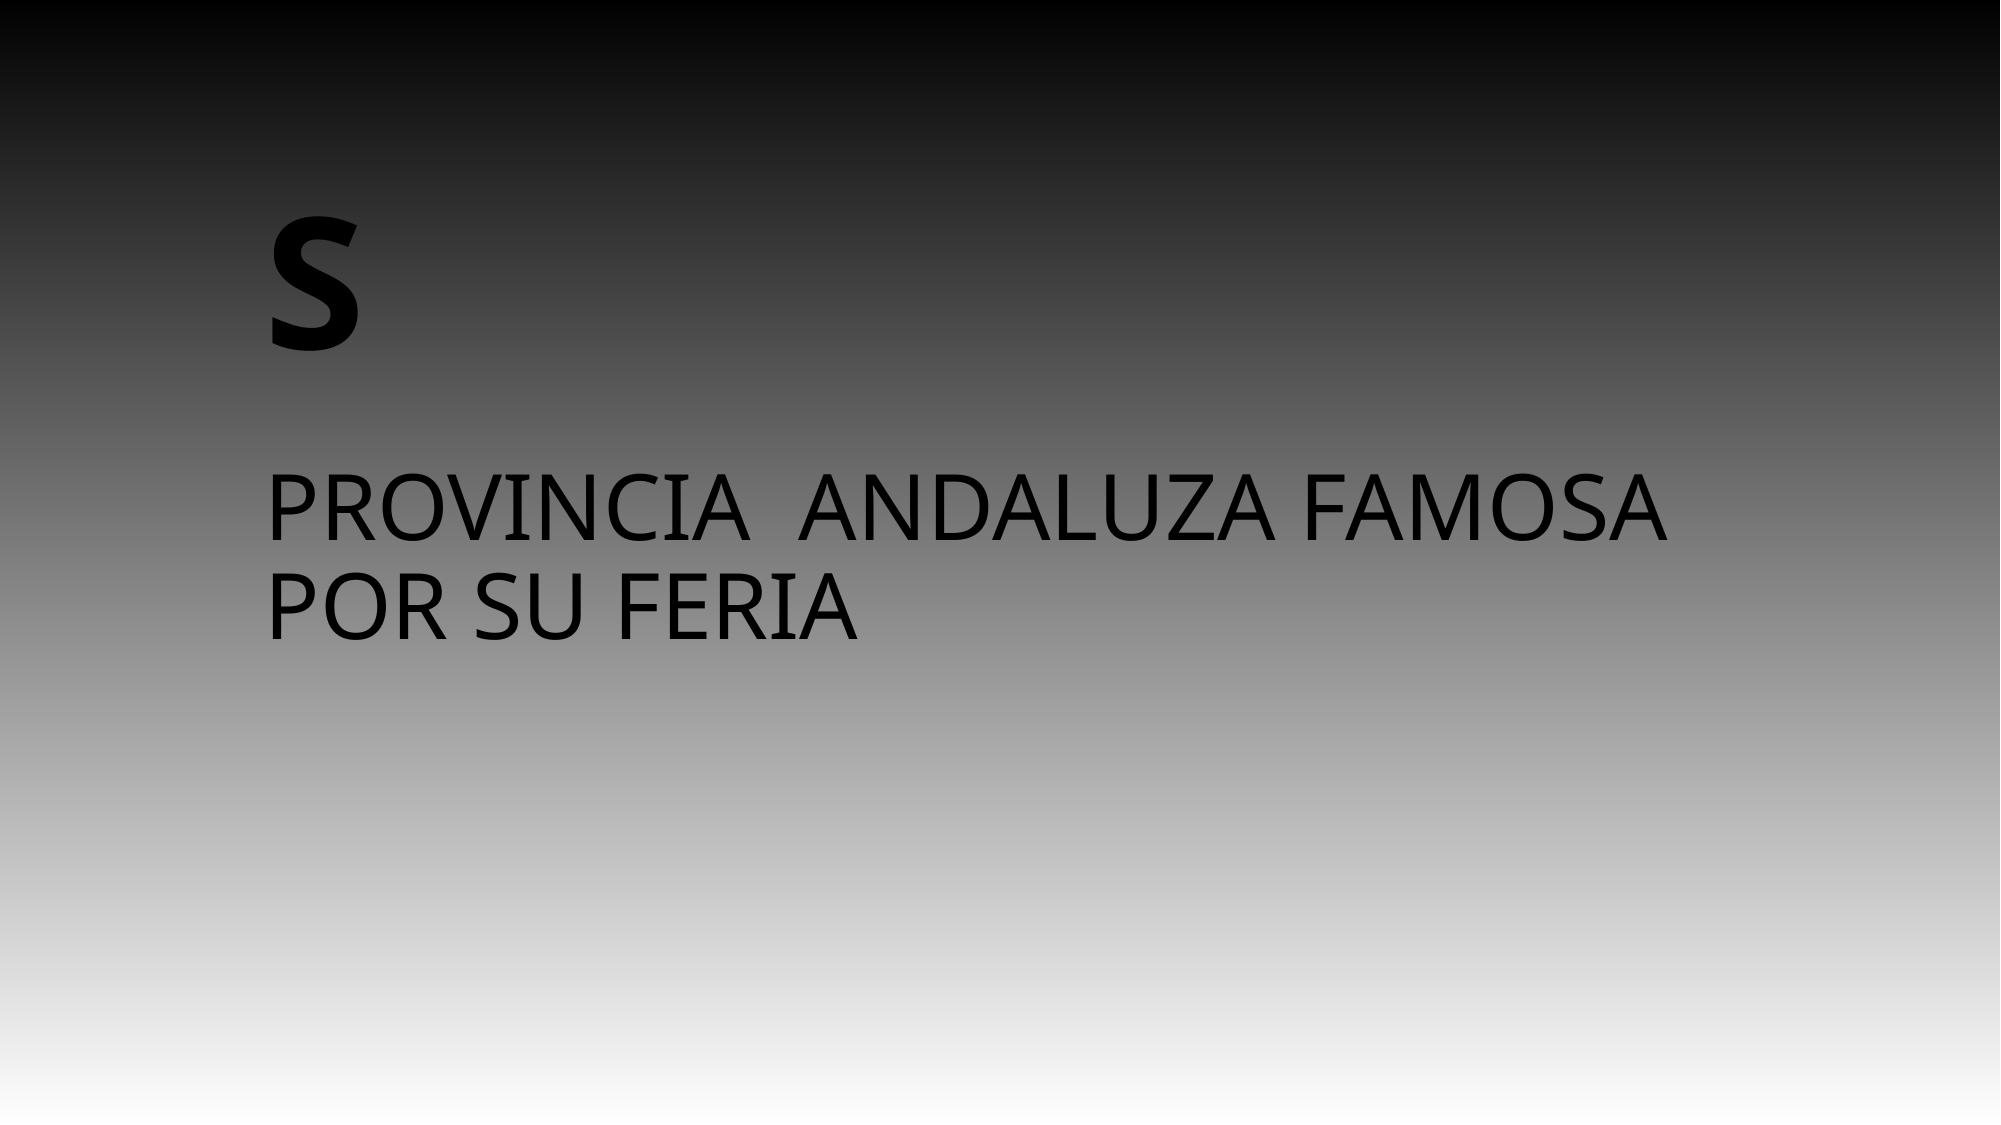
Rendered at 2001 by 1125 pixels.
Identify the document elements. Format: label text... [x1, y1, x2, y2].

title S [249, 184, 1750, 433]
subtitle PROVINCIA ANDALUZA FAMOSA POR SU FERIA [249, 454, 1750, 726]
